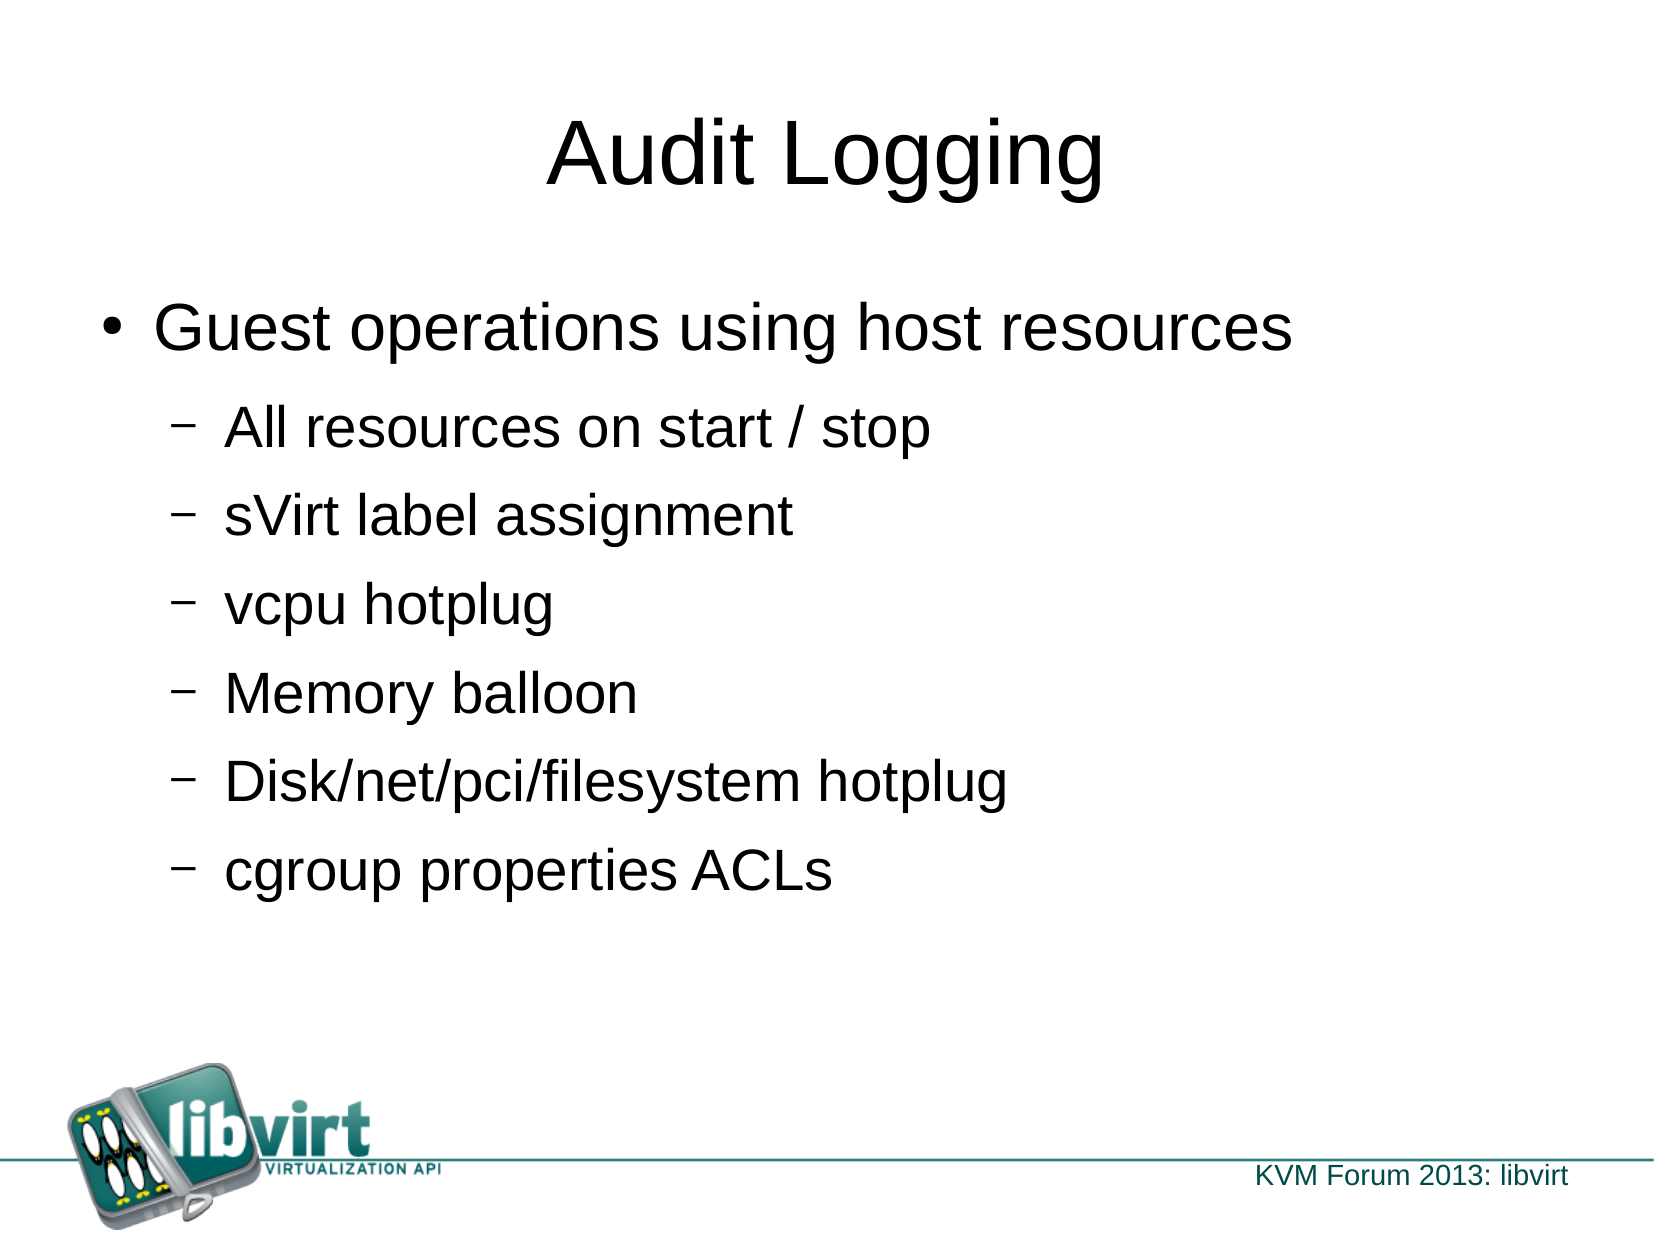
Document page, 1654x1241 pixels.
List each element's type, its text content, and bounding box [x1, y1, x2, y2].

title Audit Logging [82, 49, 1571, 257]
list Guest operations using host resources All resources on start / stop sVirt label assignment vcpu hotplug Memory balloon Disk/net/pci/filesystem hotplug cgroup properties ACLs [82, 290, 1571, 1010]
picture [0, 1063, 1654, 1230]
